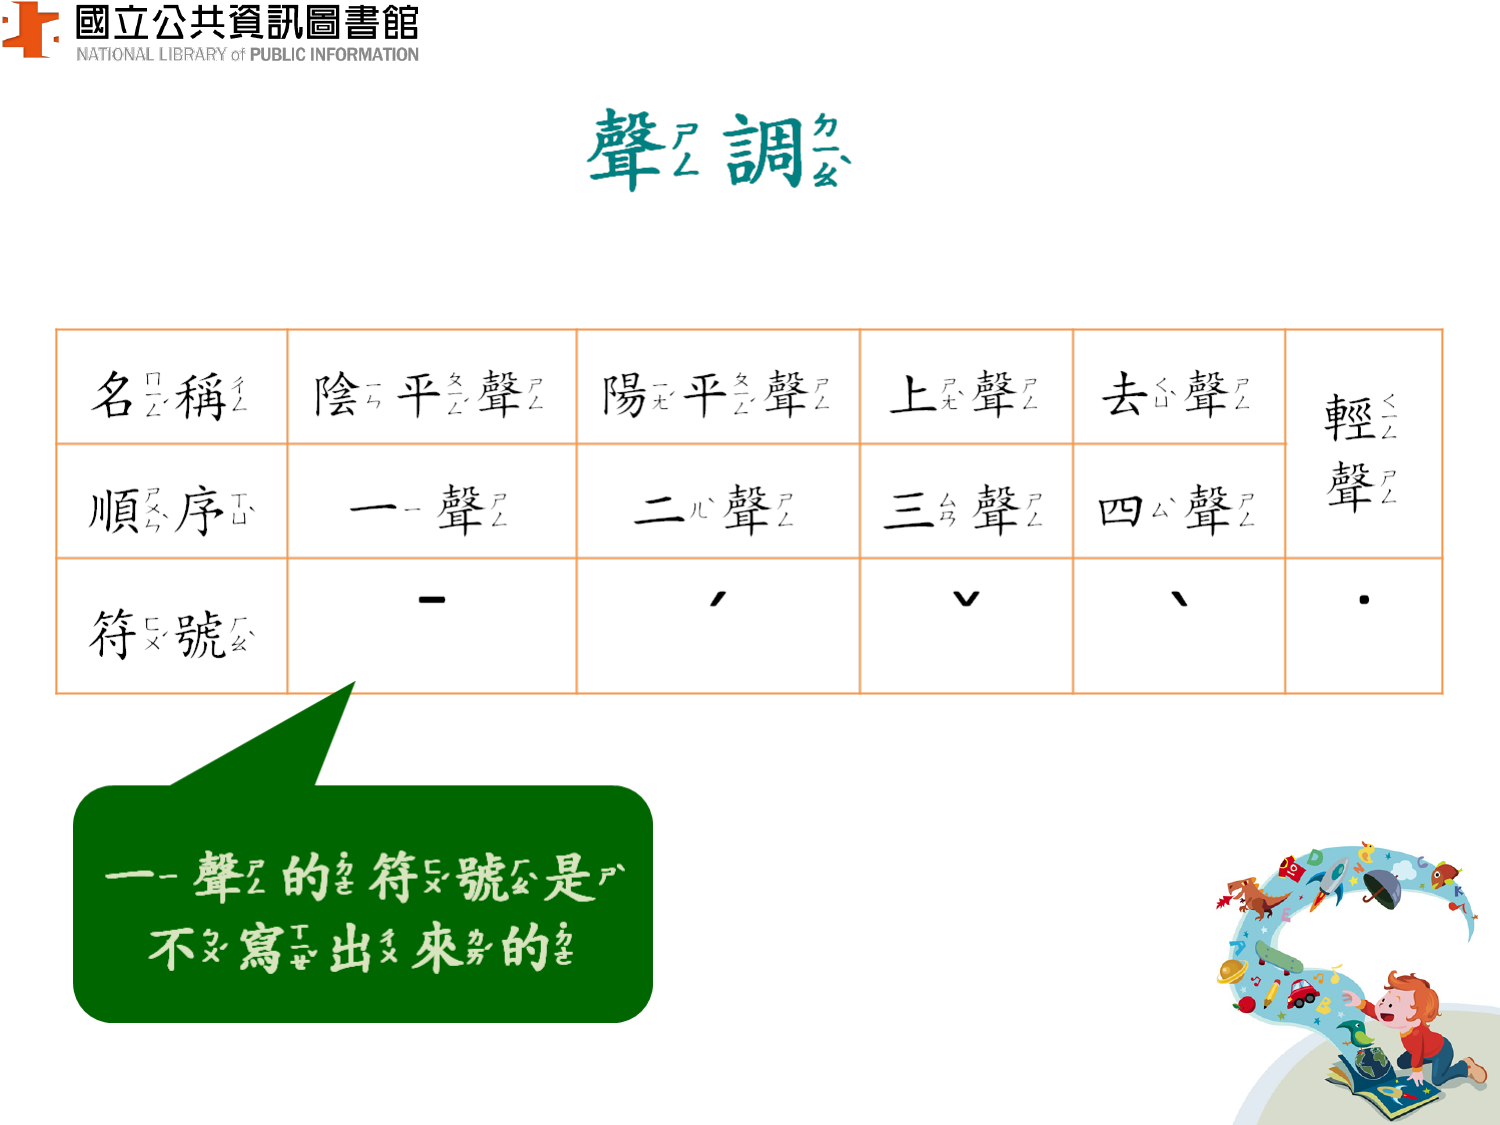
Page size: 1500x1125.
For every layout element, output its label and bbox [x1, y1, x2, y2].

picture [0, 0, 1394, 233]
picture [41, 314, 1458, 1024]
picture [1210, 835, 1500, 1125]
